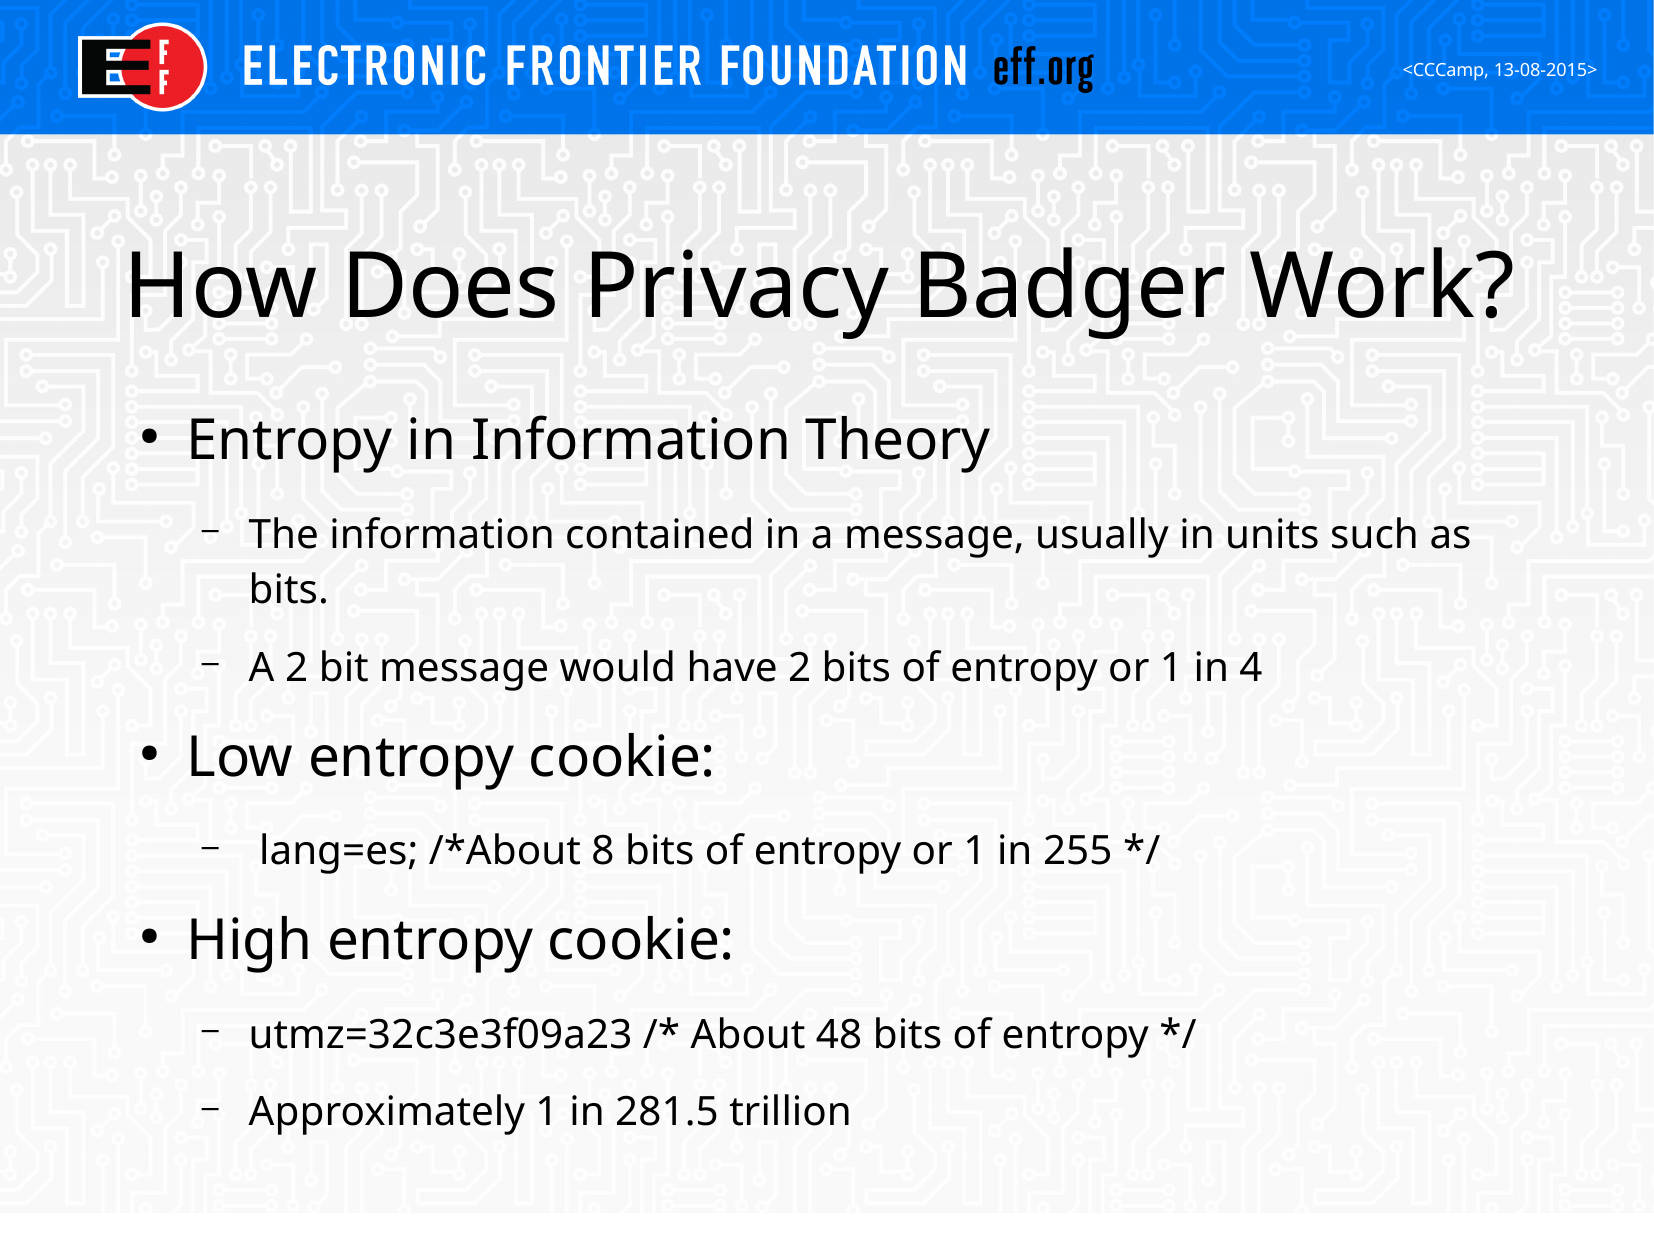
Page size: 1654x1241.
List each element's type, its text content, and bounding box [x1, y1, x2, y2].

list Entropy in Information Theory The information contained in a message, usually in units such as bits. A 2 bit message would have 2 bits of entropy or 1 in 4 Low entropy cookie: lang=es; /*About 8 bits of entropy or 1 in 255 */ High entropy cookie: utmz=32c3e3f09a23 /* About 48 bits of entropy */ Approximately 1 in 281.5 trillion [124, 399, 1530, 1144]
title How Does Privacy Badger Work? [124, 179, 1530, 386]
picture [0, 0, 1654, 1213]
